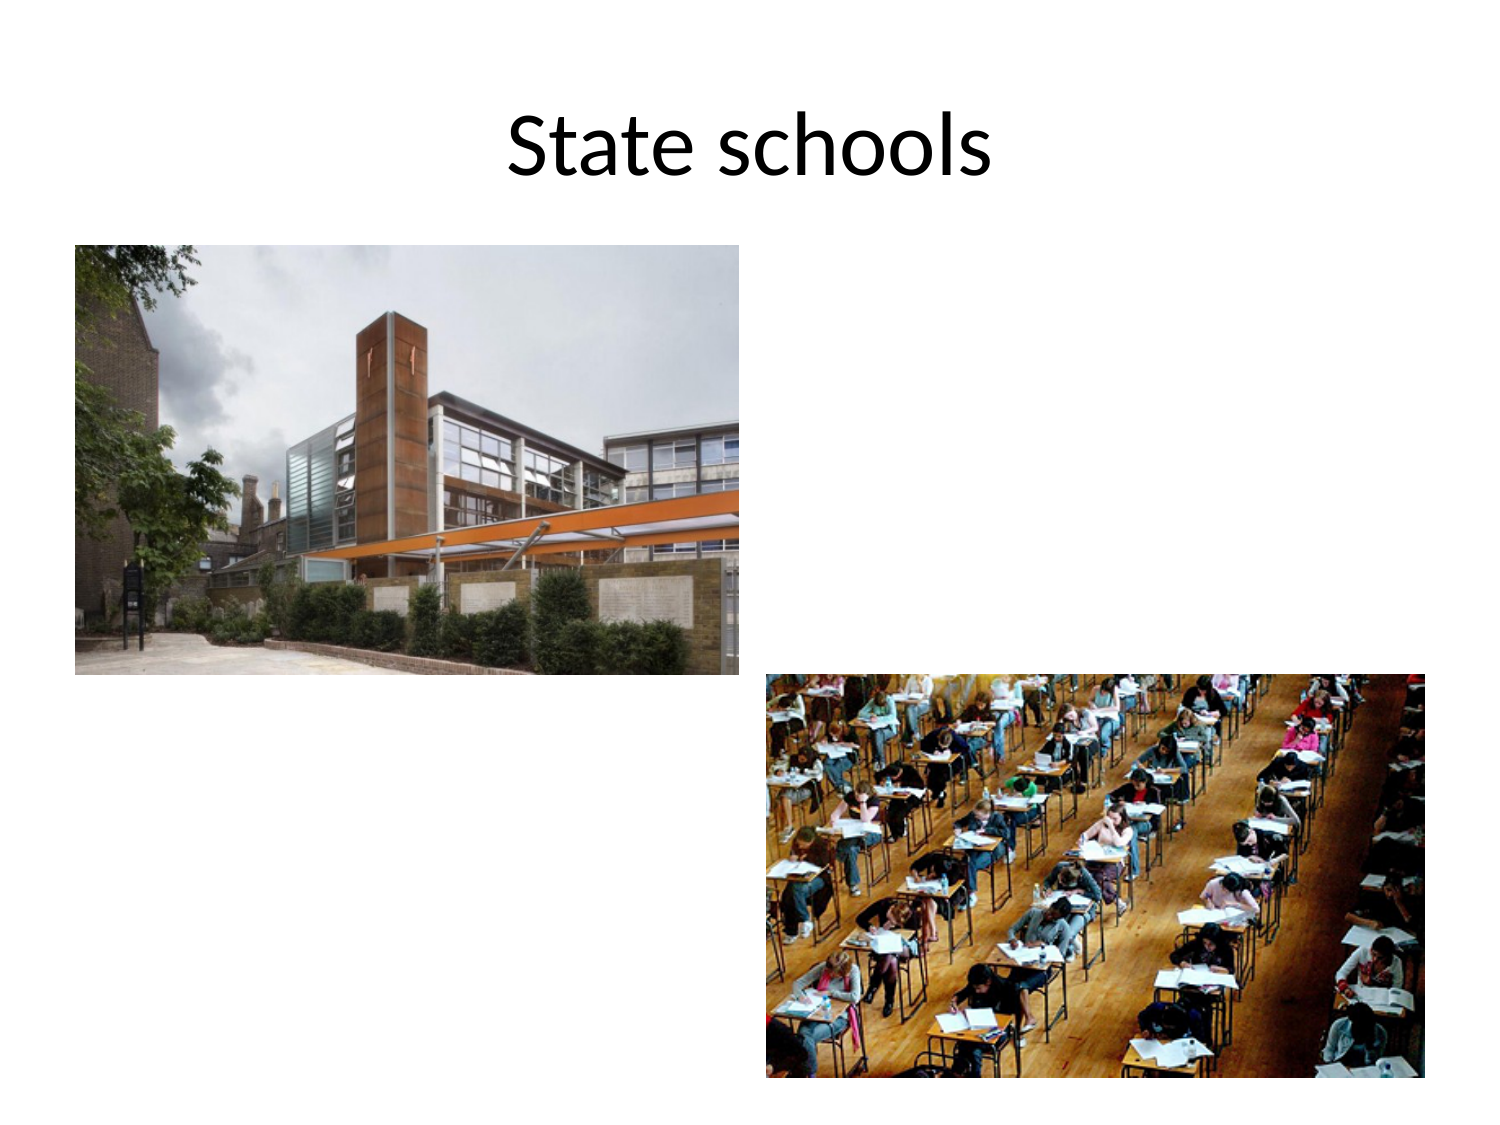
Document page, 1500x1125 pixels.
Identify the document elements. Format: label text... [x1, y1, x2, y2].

picture [766, 674, 1425, 1078]
picture [75, 245, 739, 675]
title State schools [75, 45, 1425, 233]
